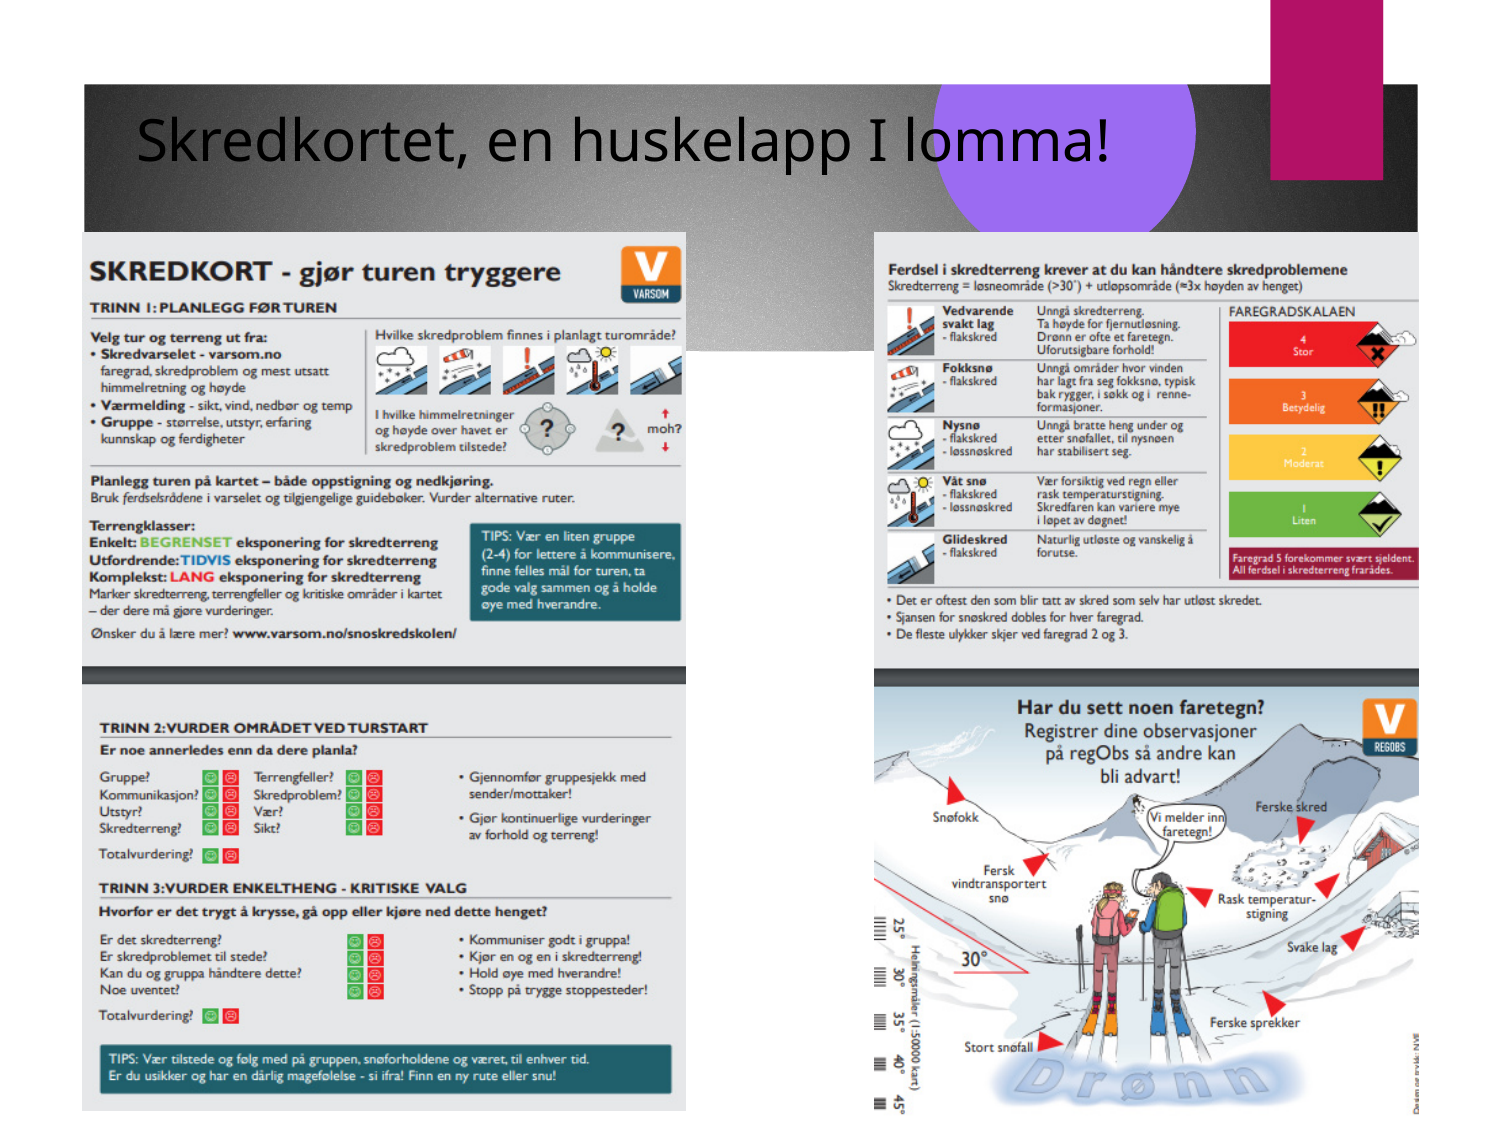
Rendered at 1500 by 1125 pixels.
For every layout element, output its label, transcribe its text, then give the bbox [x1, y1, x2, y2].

title Skredkortet, en huskelapp I lomma! [75, 44, 1425, 233]
picture [82, 232, 1419, 1125]
